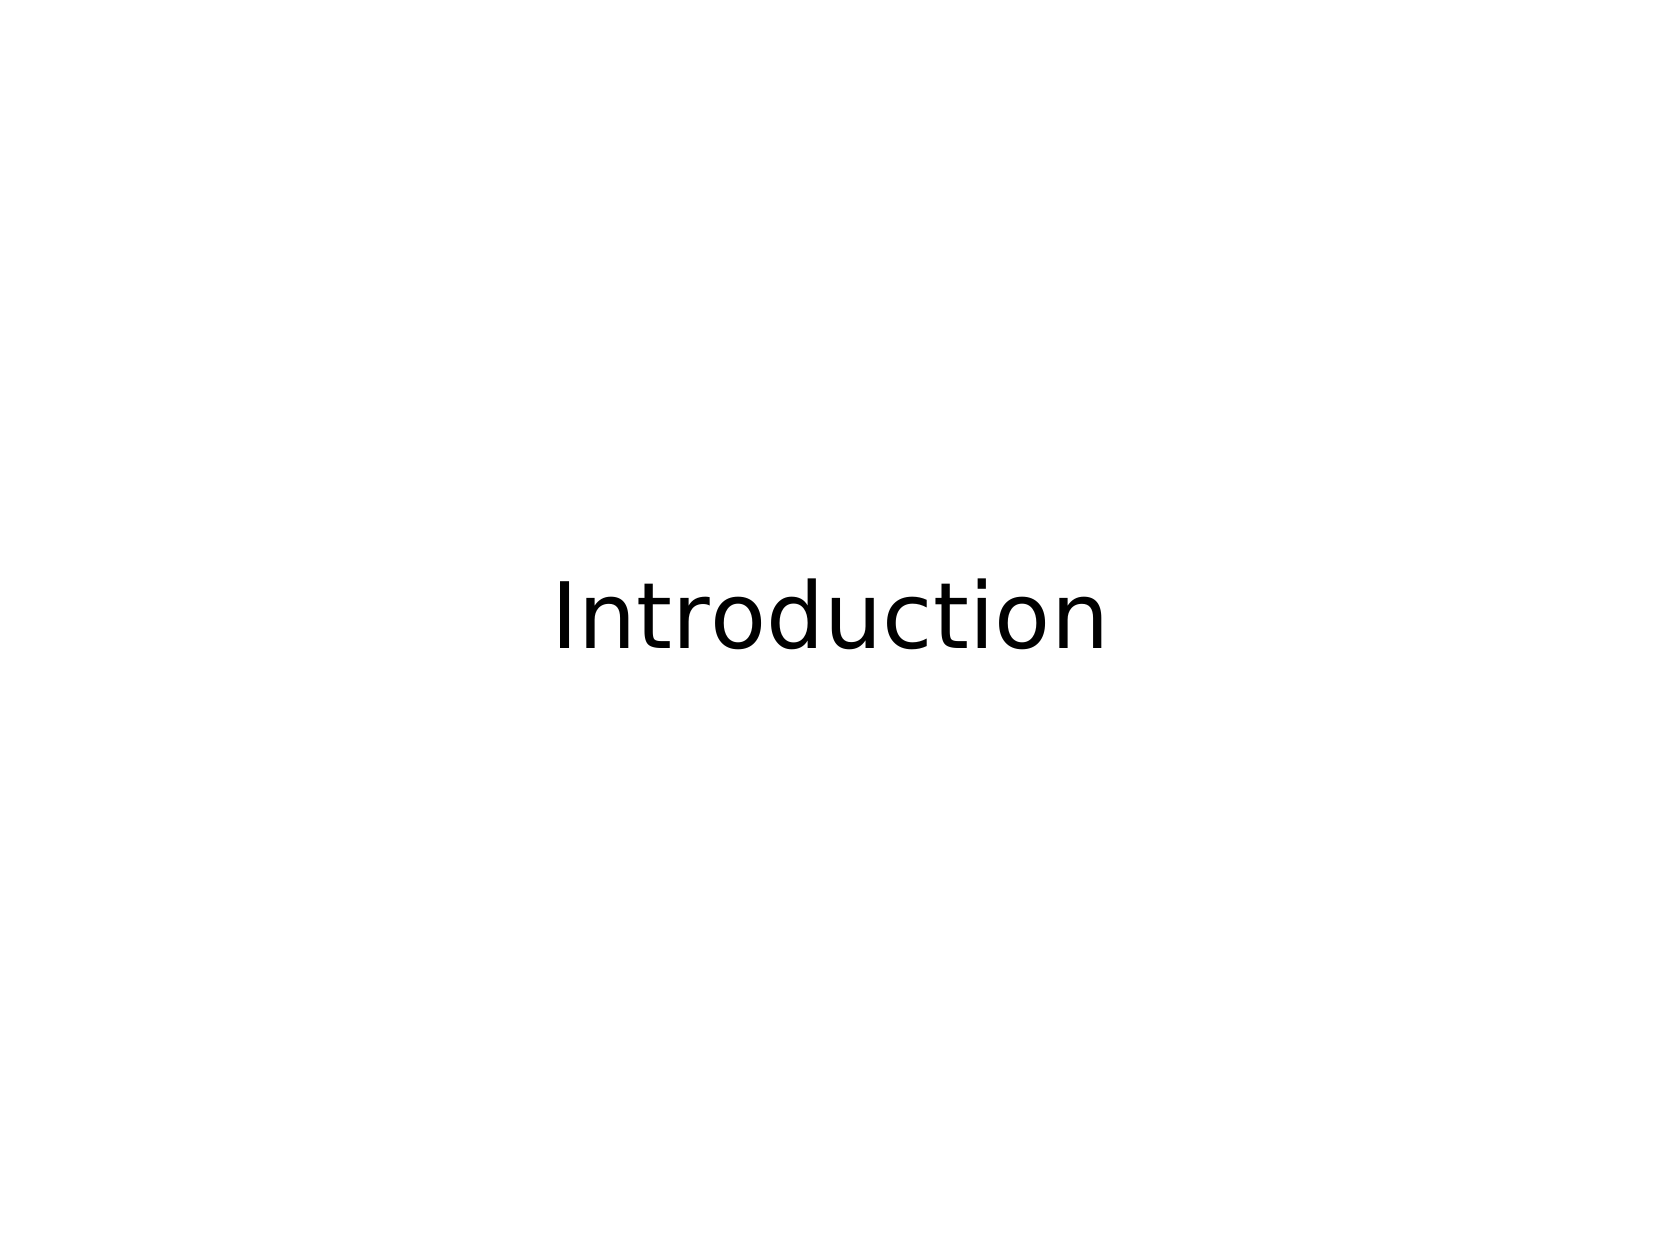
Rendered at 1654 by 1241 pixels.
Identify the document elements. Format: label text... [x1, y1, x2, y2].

title Introduction [86, 520, 1576, 713]
